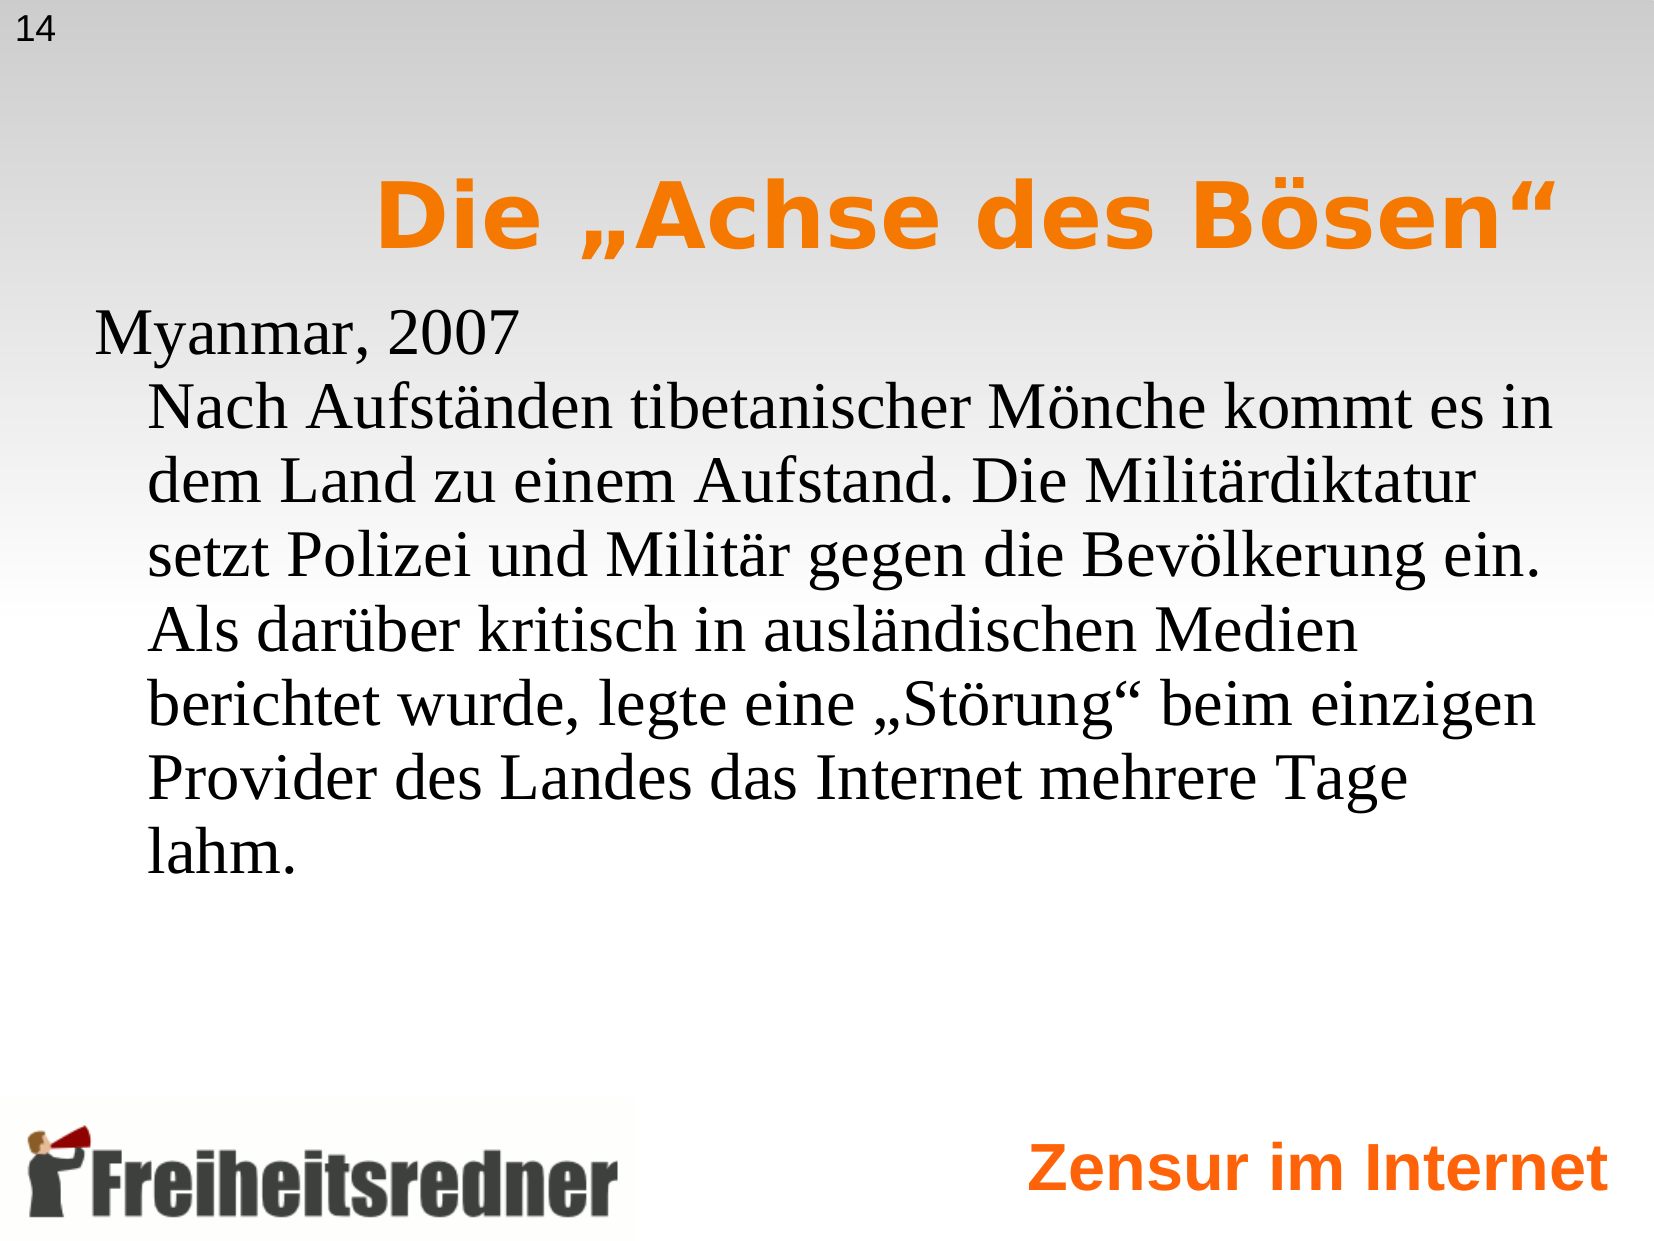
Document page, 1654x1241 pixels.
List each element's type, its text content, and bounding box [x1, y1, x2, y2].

title Die „Achse des Bösen“ [76, 163, 1565, 271]
list Myanmar, 2007 Nach Aufständen tibetanischer Mönche kommt es in dem Land zu einem Aufstand. Die Militärdiktatur setzt Polizei und Militär gegen die Bevölkerung ein. Als darüber kritisch in ausländischen Medien berichtet wurde, legte eine „Störung“ beim einzigen Provider des Landes das Internet mehrere Tage lahm. [76, 295, 1565, 1099]
picture [0, 1096, 635, 1241]
